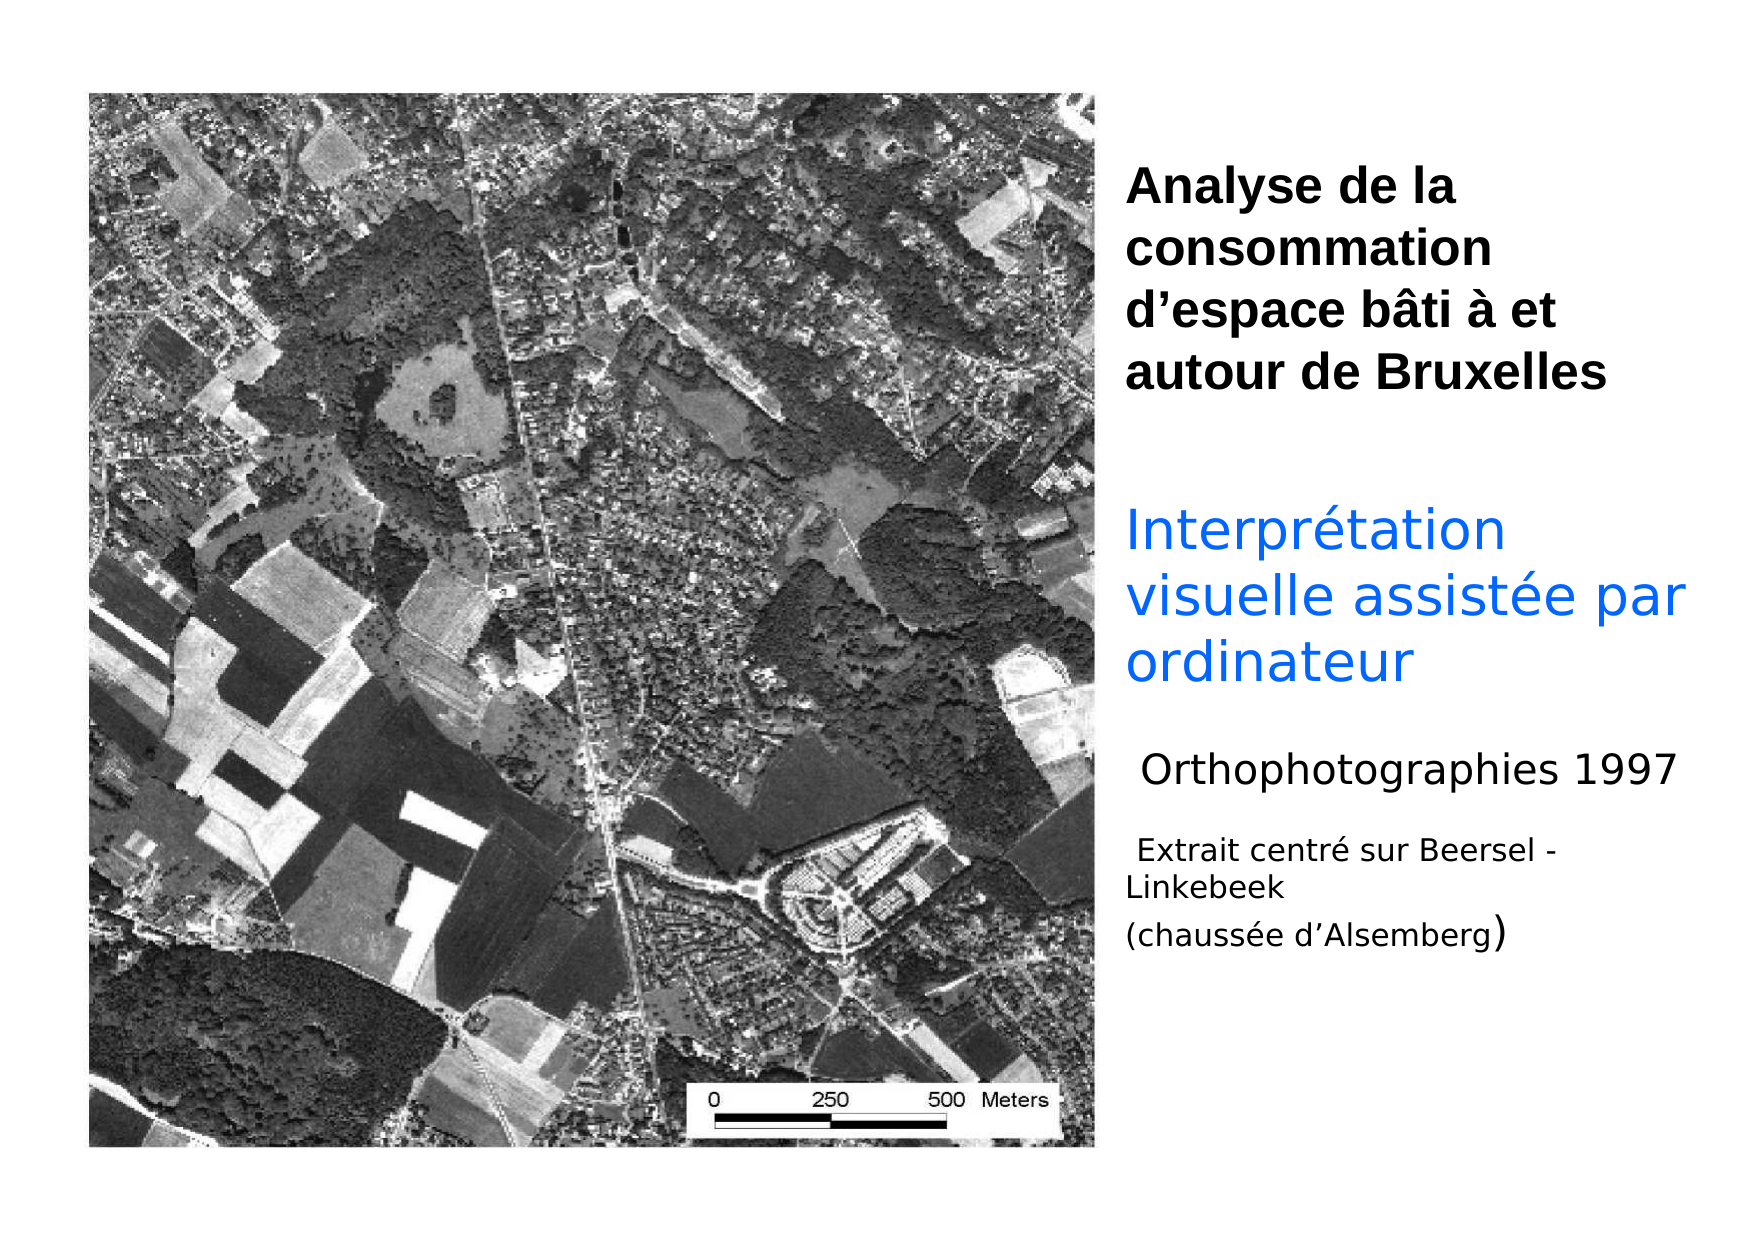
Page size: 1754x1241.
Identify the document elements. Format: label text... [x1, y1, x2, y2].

picture [59, 58, 1133, 1182]
text_box Interprétation visuelle assistée par ordinateur Orthophotographies 1997 Extrait centré sur Beersel - Linkebeek (chaussée d’Alsemberg) [1110, 486, 1704, 1164]
title Analyse de la consommation d’espace bâti à et autour de Bruxelles [1110, 21, 1666, 530]
